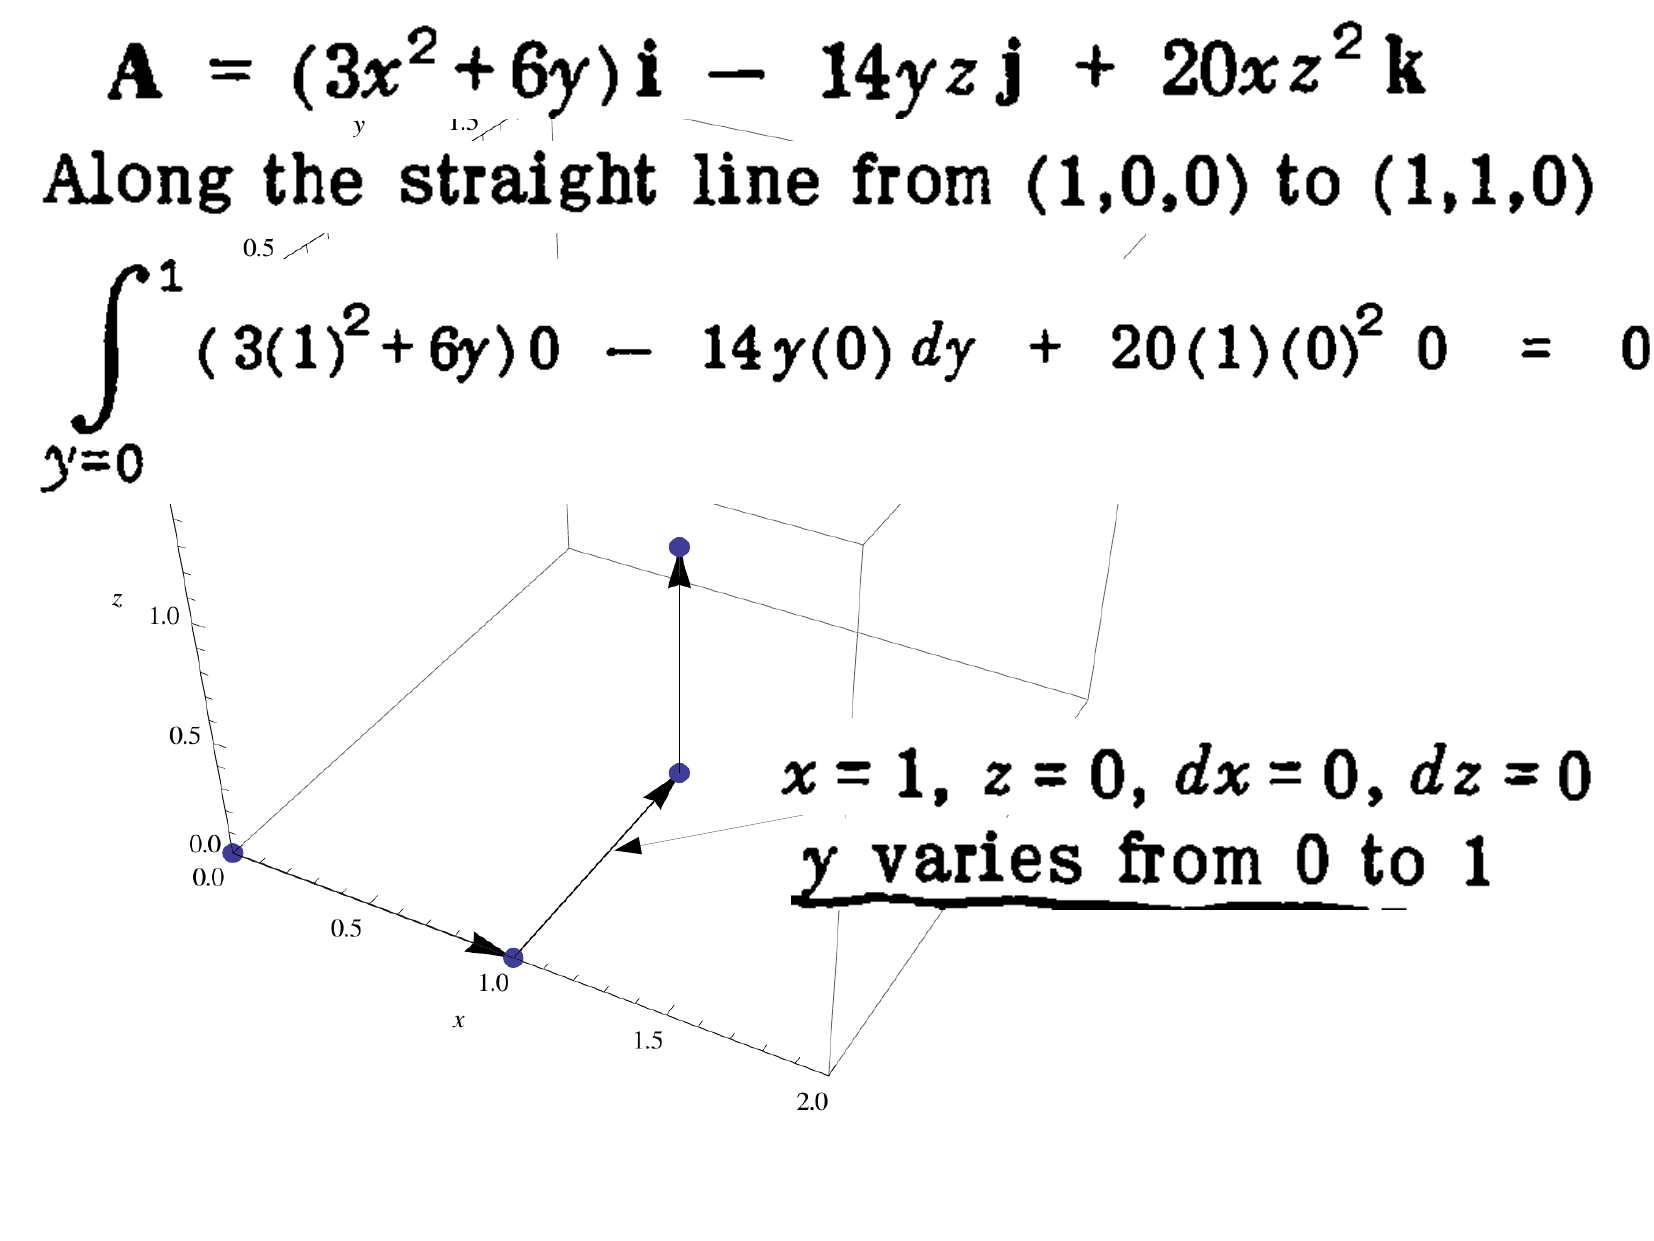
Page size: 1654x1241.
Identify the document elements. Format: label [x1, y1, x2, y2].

picture [0, 18, 1654, 1123]
